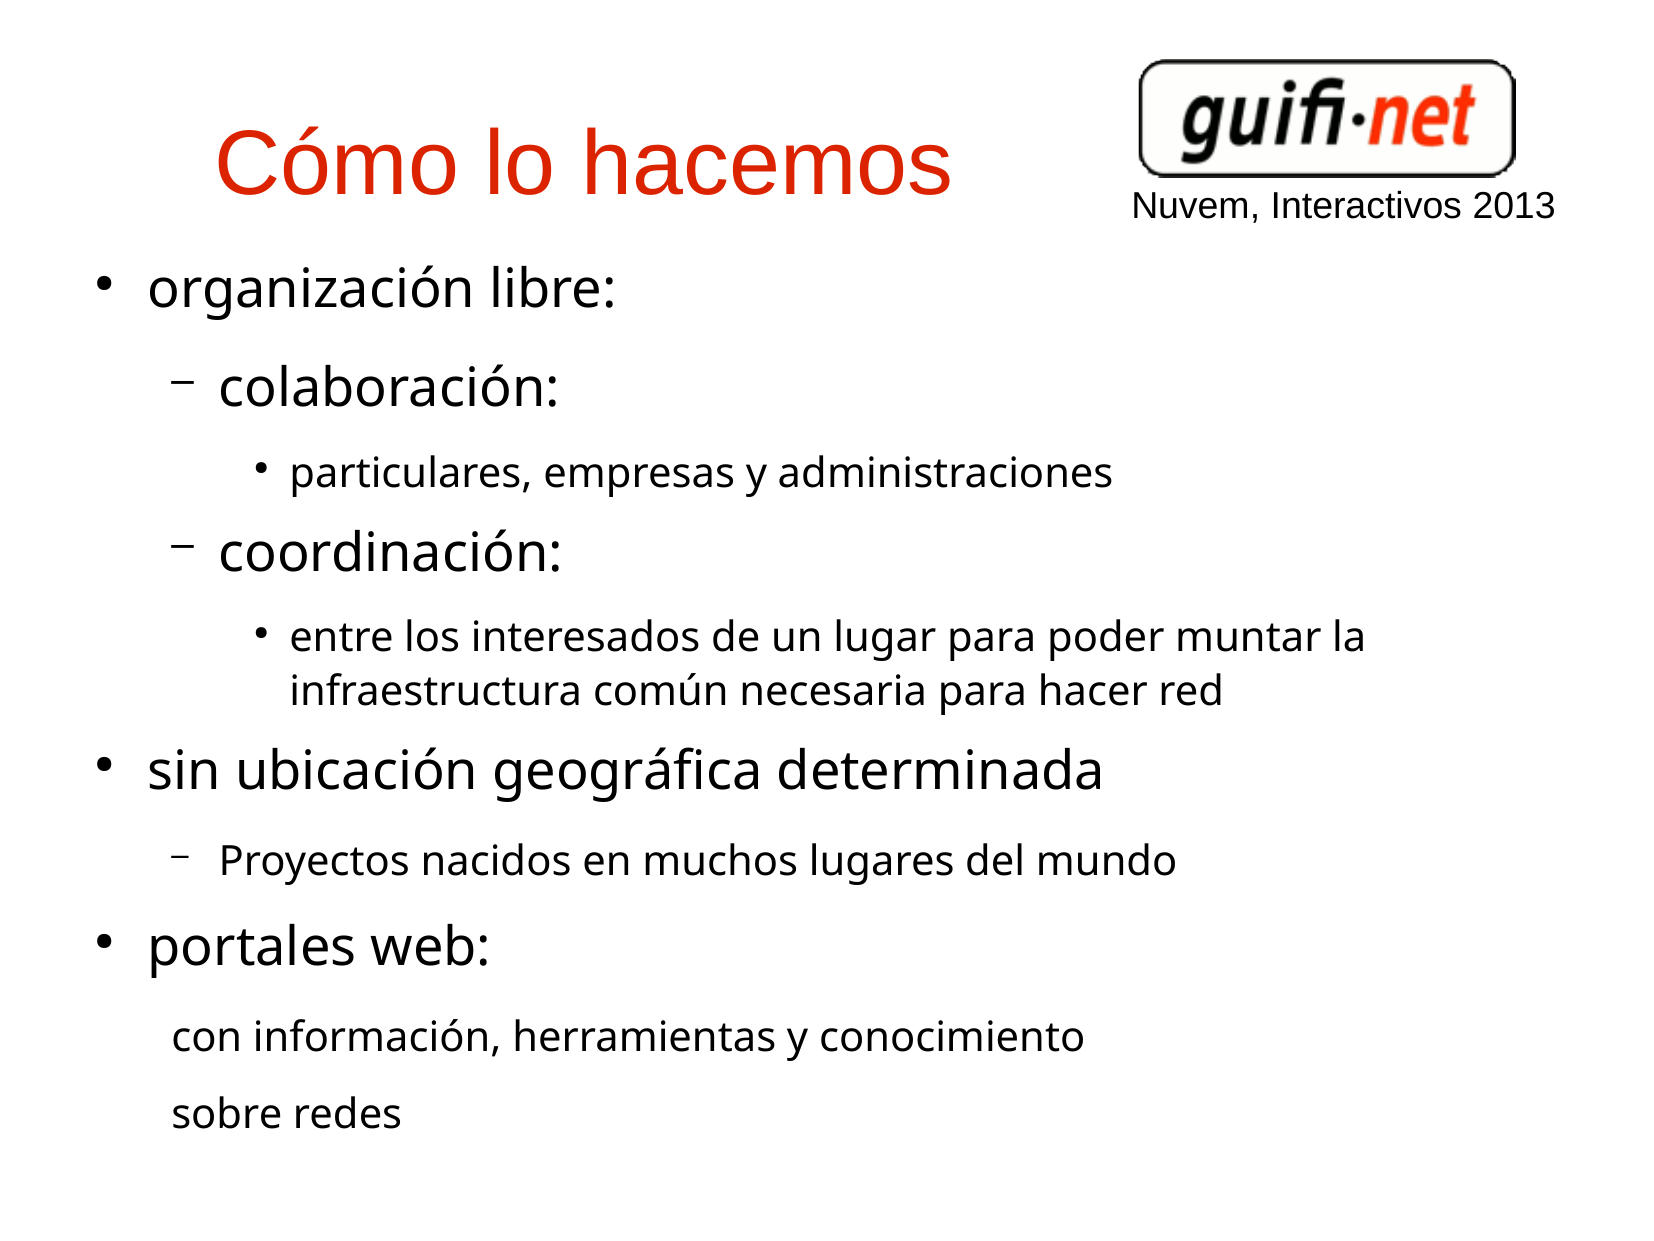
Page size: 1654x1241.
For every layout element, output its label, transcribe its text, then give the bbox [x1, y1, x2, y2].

text_box Nuvem, Interactivos 2013 [1033, 177, 1654, 277]
title Cómo lo hacemos [76, 59, 1093, 252]
list organización libre: colaboración: particulares, empresas y administraciones coordinación: entre los interesados de un lugar para poder muntar la infraestructura común necesaria para hacer red sin ubicación geográfica determinada Proyectos nacidos en muchos lugares del mundo portales web: con información, herramientas y conocimiento sobre redes [76, 252, 1565, 1241]
picture [1137, 59, 1516, 177]
